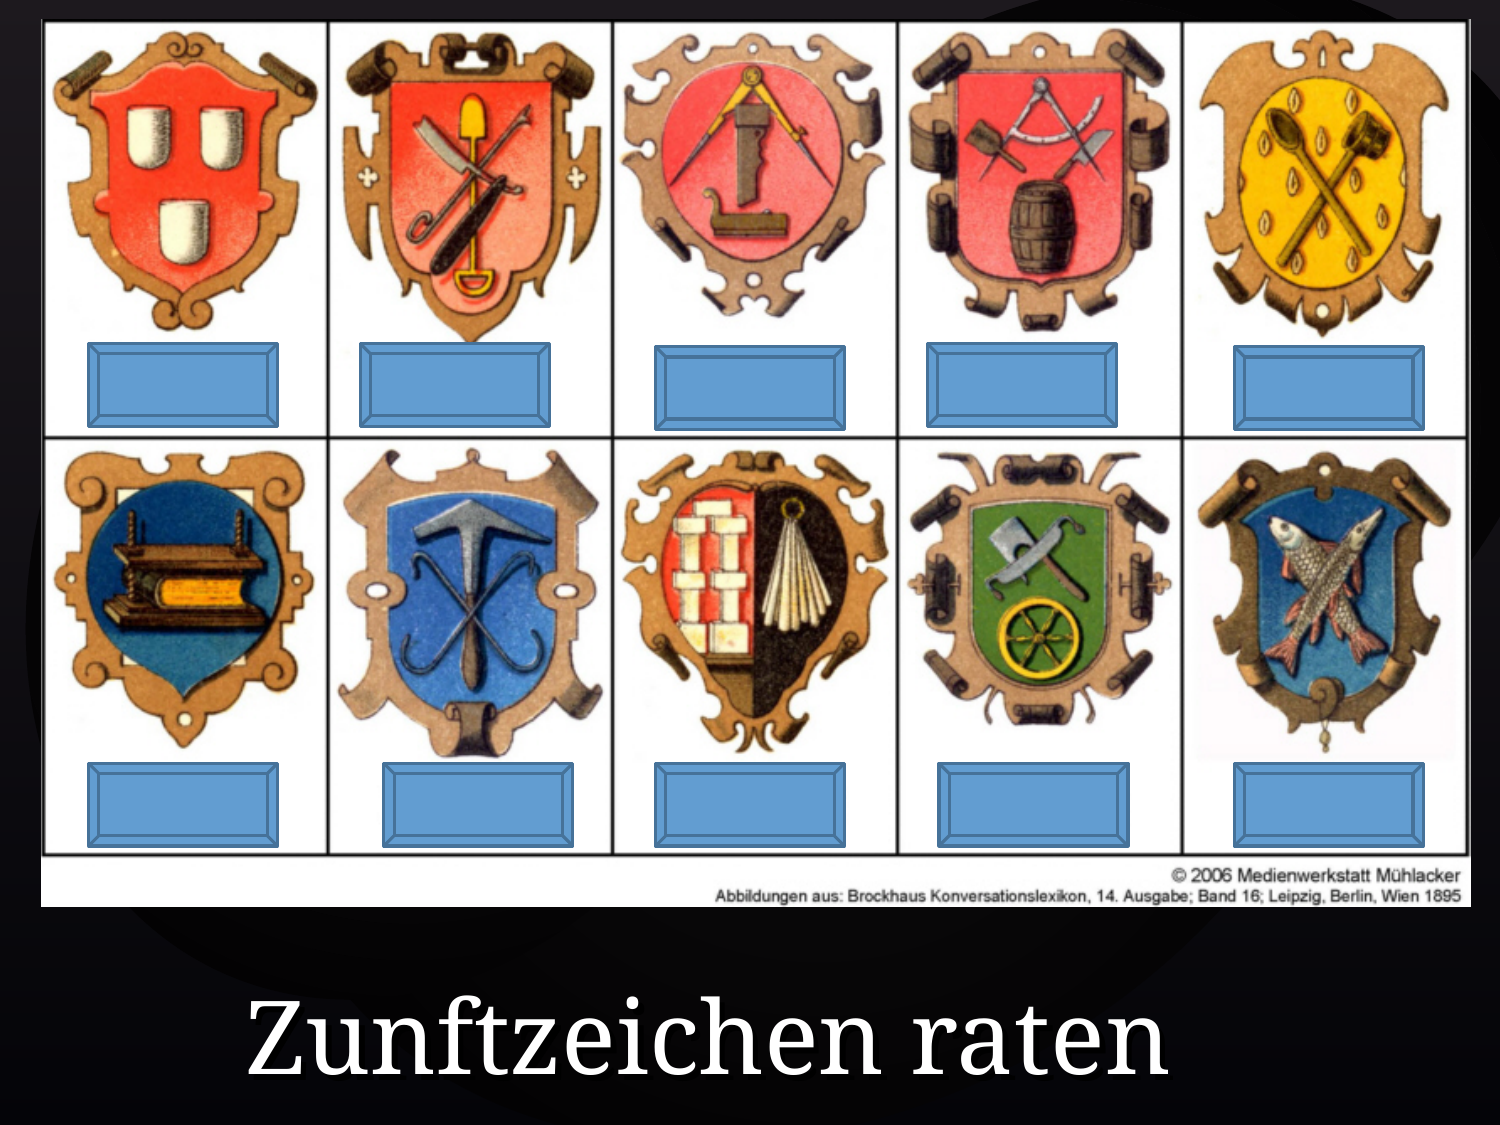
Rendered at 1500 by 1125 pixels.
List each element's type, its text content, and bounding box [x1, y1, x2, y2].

text_box [383, 763, 573, 846]
text_box [1234, 763, 1424, 846]
text_box [88, 763, 278, 846]
text_box [1234, 346, 1424, 430]
text_box [927, 343, 1117, 427]
text_box [938, 763, 1128, 846]
text_box [360, 343, 550, 427]
text_box [88, 343, 278, 427]
text_box [655, 763, 845, 846]
text_box [655, 346, 845, 430]
title Zunftzeichen raten [230, 952, 1468, 1103]
picture [41, 19, 1471, 907]
